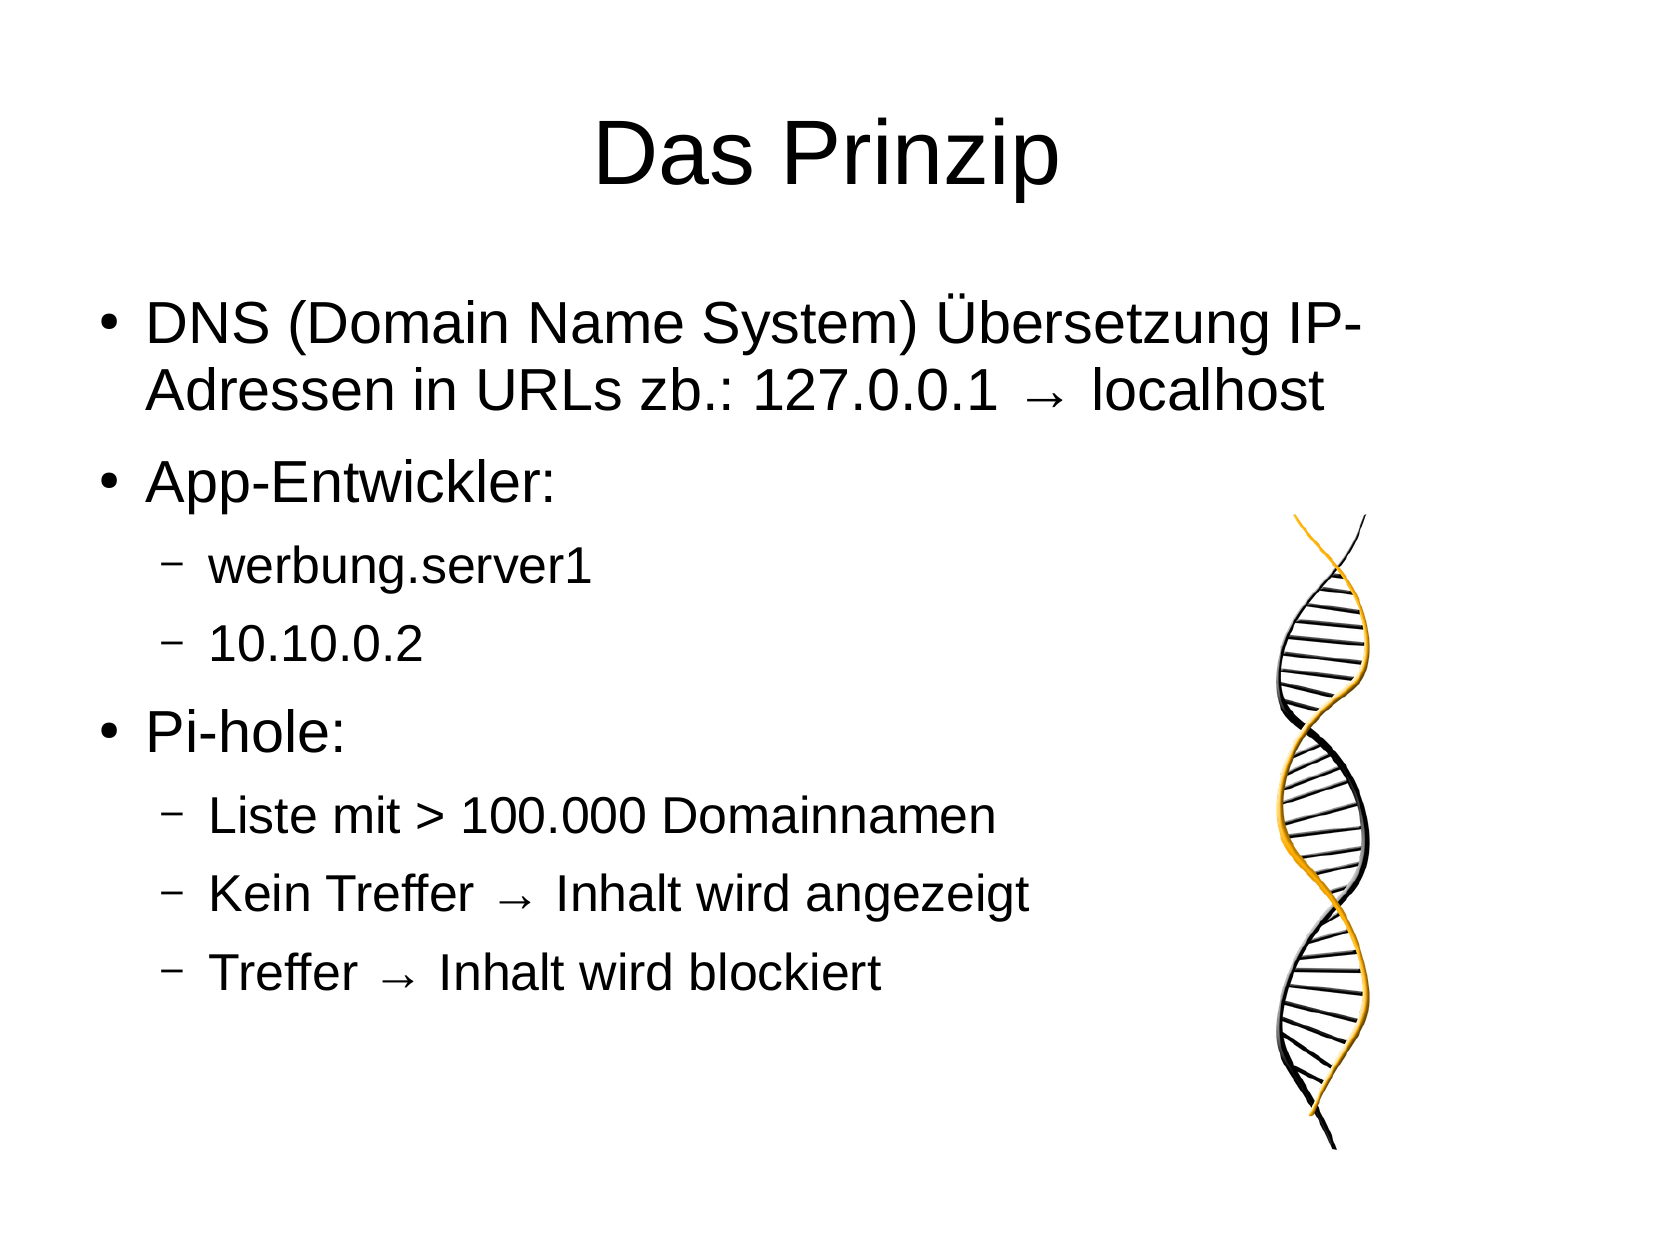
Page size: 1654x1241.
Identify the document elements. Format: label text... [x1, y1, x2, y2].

list DNS (Domain Name System) Übersetzung IP-Adressen in URLs zb.: 127.0.0.1 → localhost App-Entwickler: werbung.server1 10.10.0.2 Pi-hole: Liste mit > 100.000 Domainnamen Kein Treffer → Inhalt wird angezeigt Treffer → Inhalt wird blockiert [82, 290, 1571, 1010]
picture [1110, 501, 1556, 1170]
title Das Prinzip [82, 49, 1571, 257]
